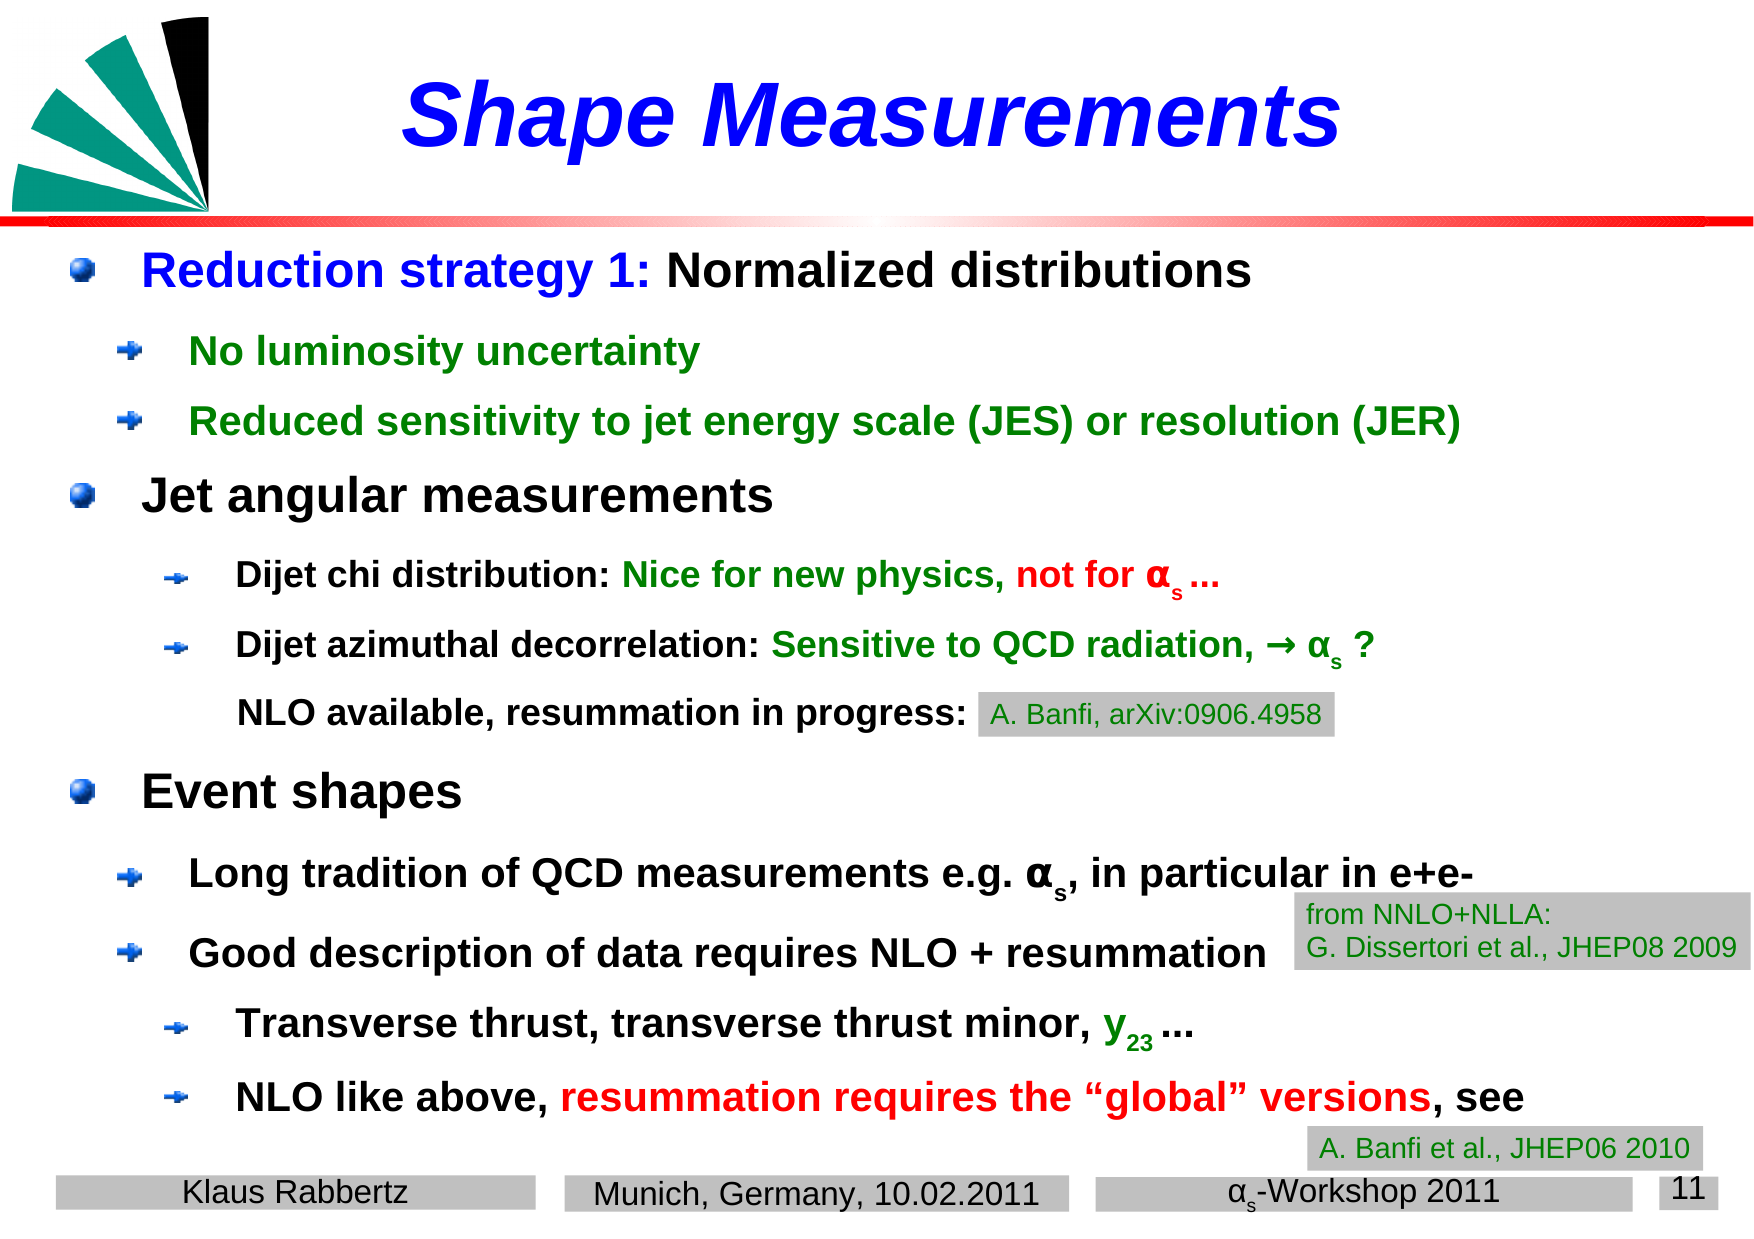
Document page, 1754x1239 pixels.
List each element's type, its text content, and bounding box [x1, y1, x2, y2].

title Shape Measurements [220, 16, 1525, 213]
text_box from NNLO+NLLA: G. Dissertori et al., JHEP08 2009 [1294, 892, 1751, 970]
text_box A. Banfi, arXiv:0906.4958 [978, 692, 1335, 737]
picture [12, 17, 209, 214]
list Reduction strategy 1: Normalized distributions No luminosity uncertainty Reduced sensitivity to jet energy scale (JES) or resolution (JER) Jet angular measurements Dijet chi distribution: Nice for new physics, not for αs ... Dijet azimuthal decorrelation: Sensitive to QCD radiation, → αs ? NLO available, resummation in progress: Event shapes Long tradition of QCD measurements e.g. αs, in particular in e+e- Good description of data requires NLO + resummation Transverse thrust, transverse thrust minor, y23 ... NLO like above, resummation requires the “global” versions, see [58, 242, 1696, 1156]
text_box A. Banfi et al., JHEP06 2010 [1307, 1126, 1704, 1171]
